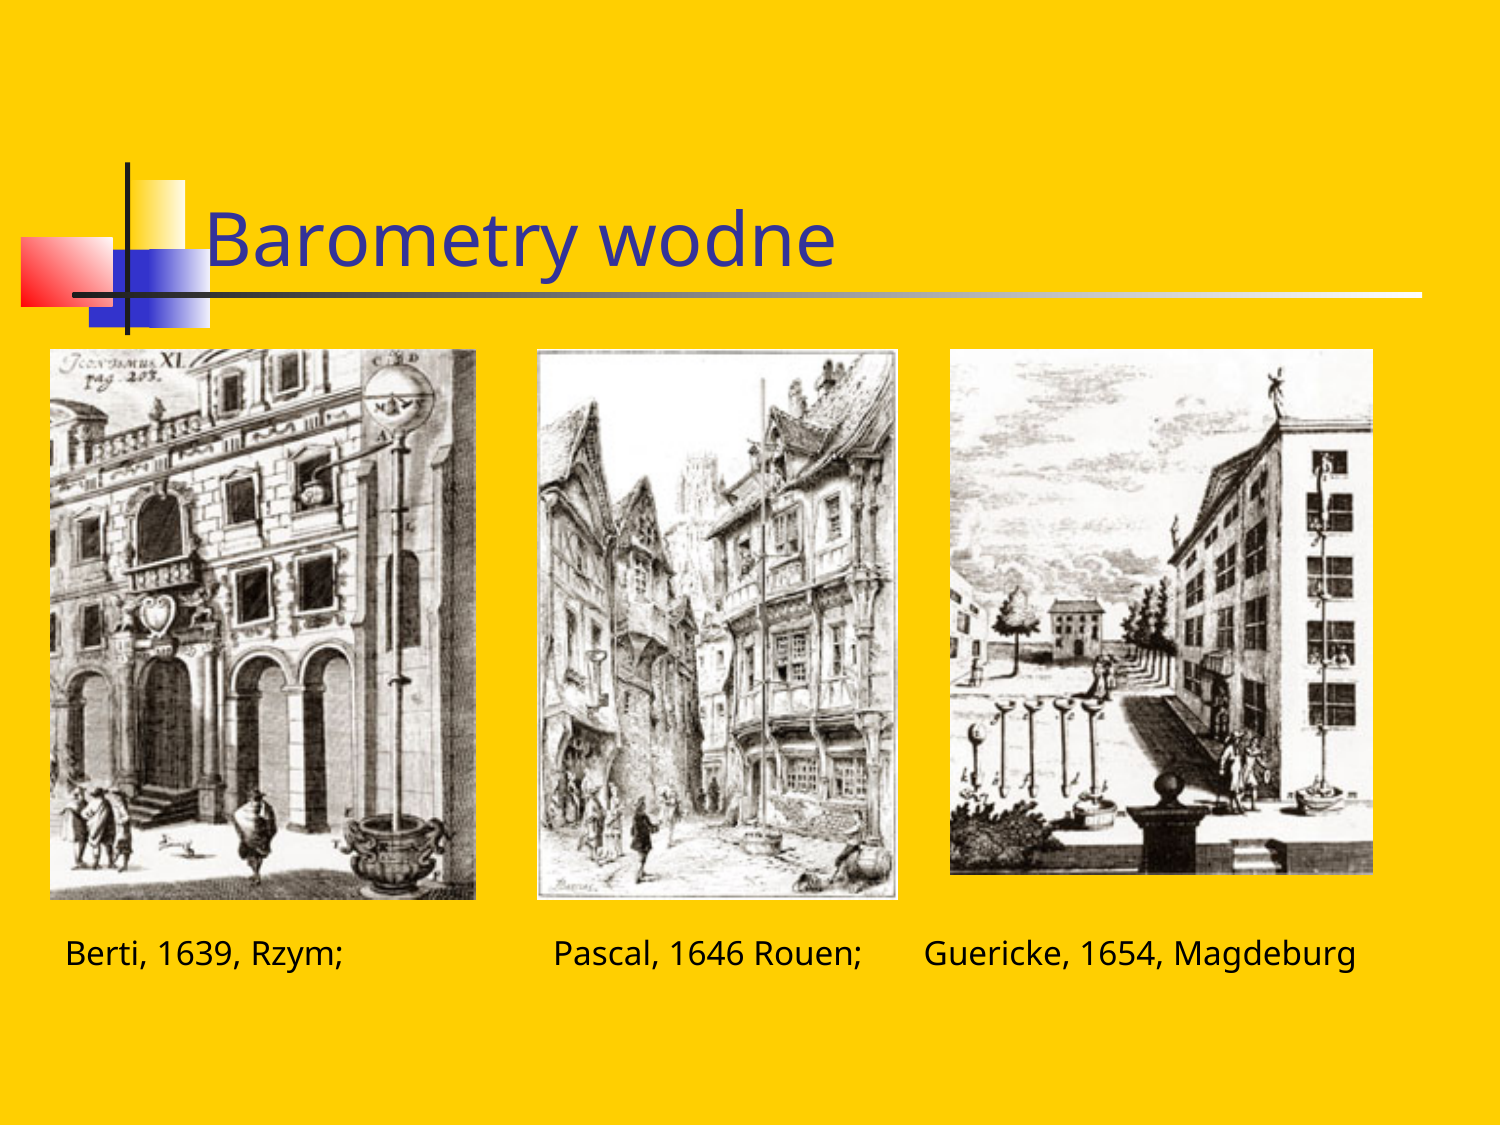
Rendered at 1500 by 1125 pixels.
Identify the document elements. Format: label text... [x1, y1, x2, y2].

text_box Berti, 1639, Rzym; Pascal, 1646 Rouen; Guericke, 1654, Magdeburg [50, 924, 1451, 981]
title Barometry wodne [188, 101, 1468, 289]
picture [537, 349, 898, 901]
picture [50, 349, 476, 901]
picture [950, 349, 1373, 876]
